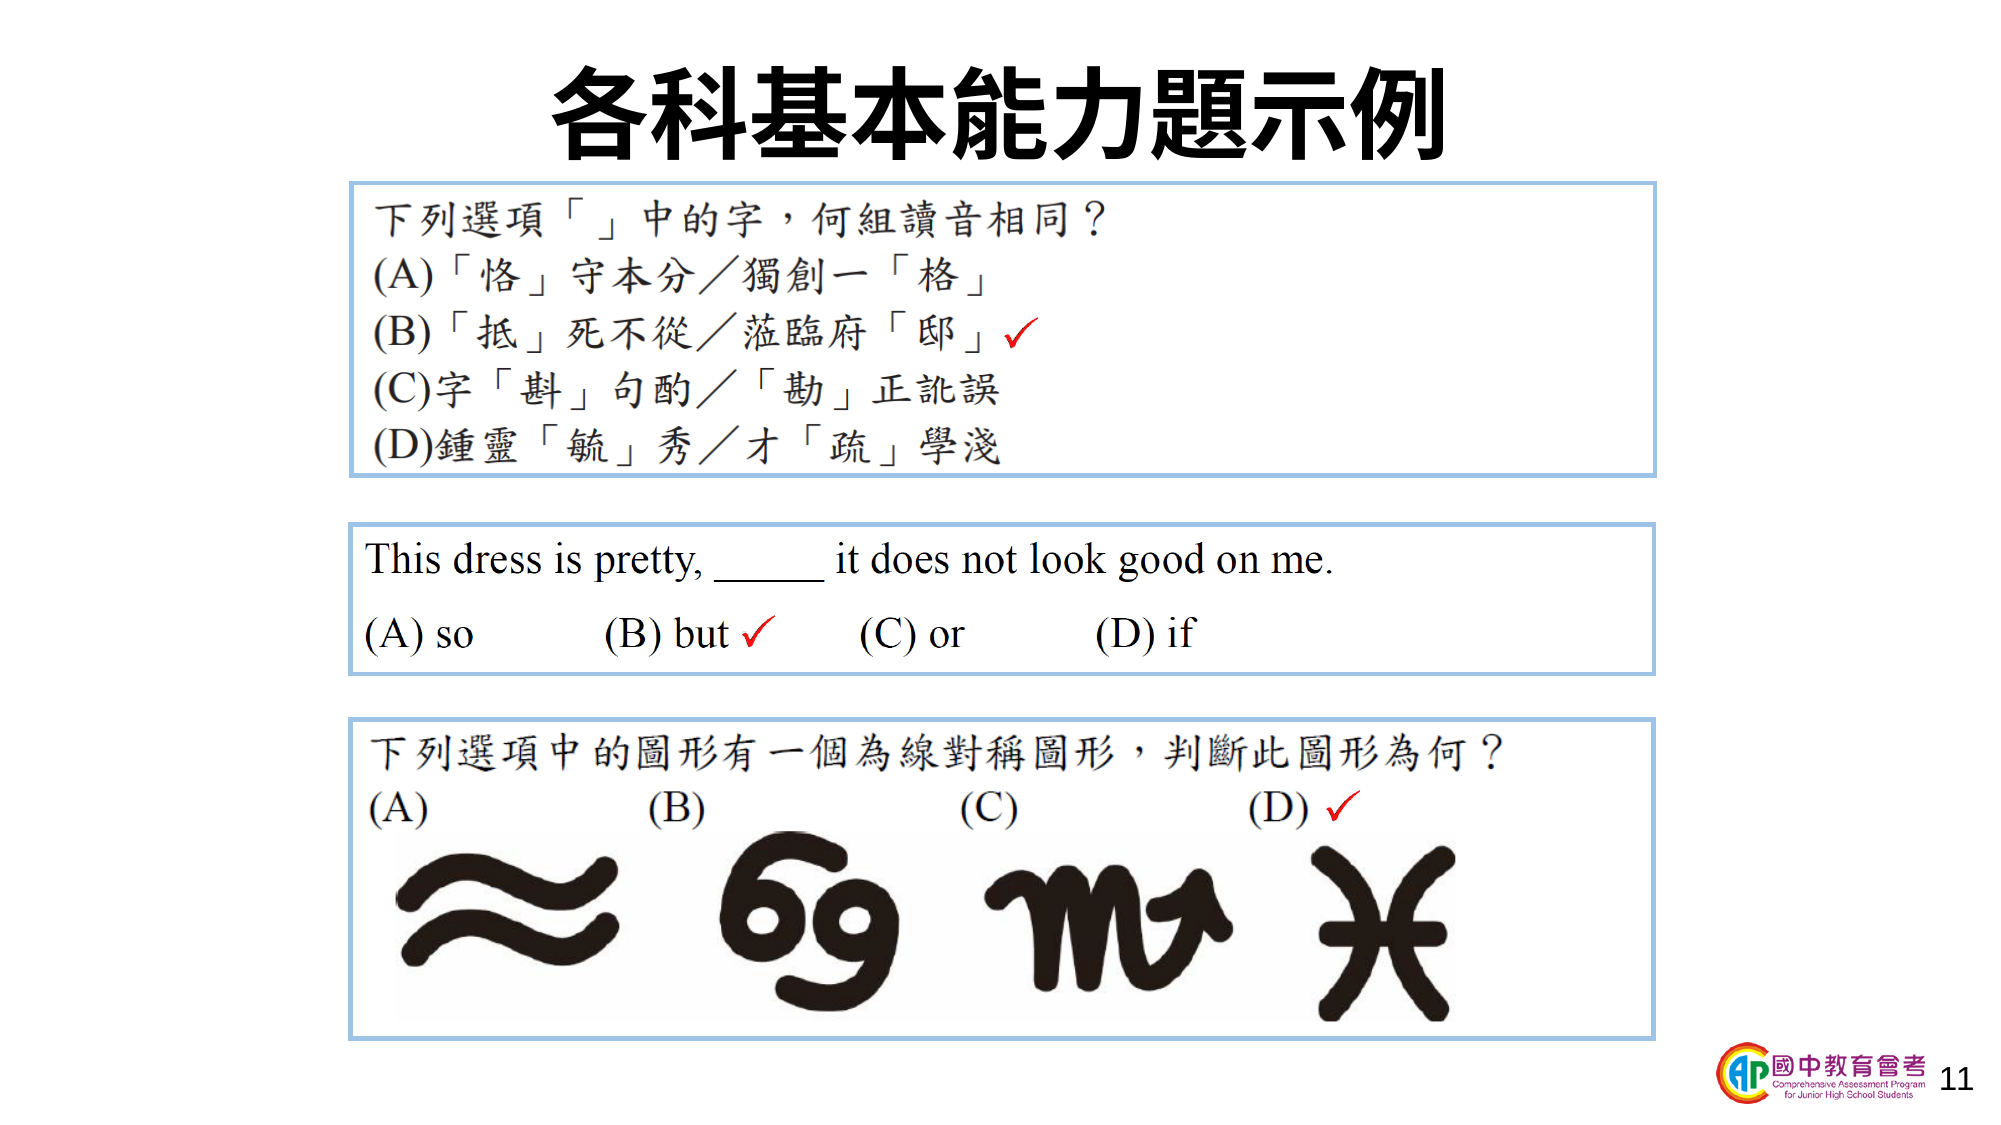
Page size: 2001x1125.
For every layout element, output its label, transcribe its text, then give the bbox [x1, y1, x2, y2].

picture [358, 533, 1343, 667]
text_box [350, 719, 1654, 1039]
title 各科基本能力題示例 [137, 2, 1863, 220]
text_box [350, 524, 1655, 674]
picture [353, 728, 1508, 1029]
picture [1002, 316, 1039, 350]
text_box 11 [1923, 1047, 2000, 1108]
list [351, 183, 1655, 476]
